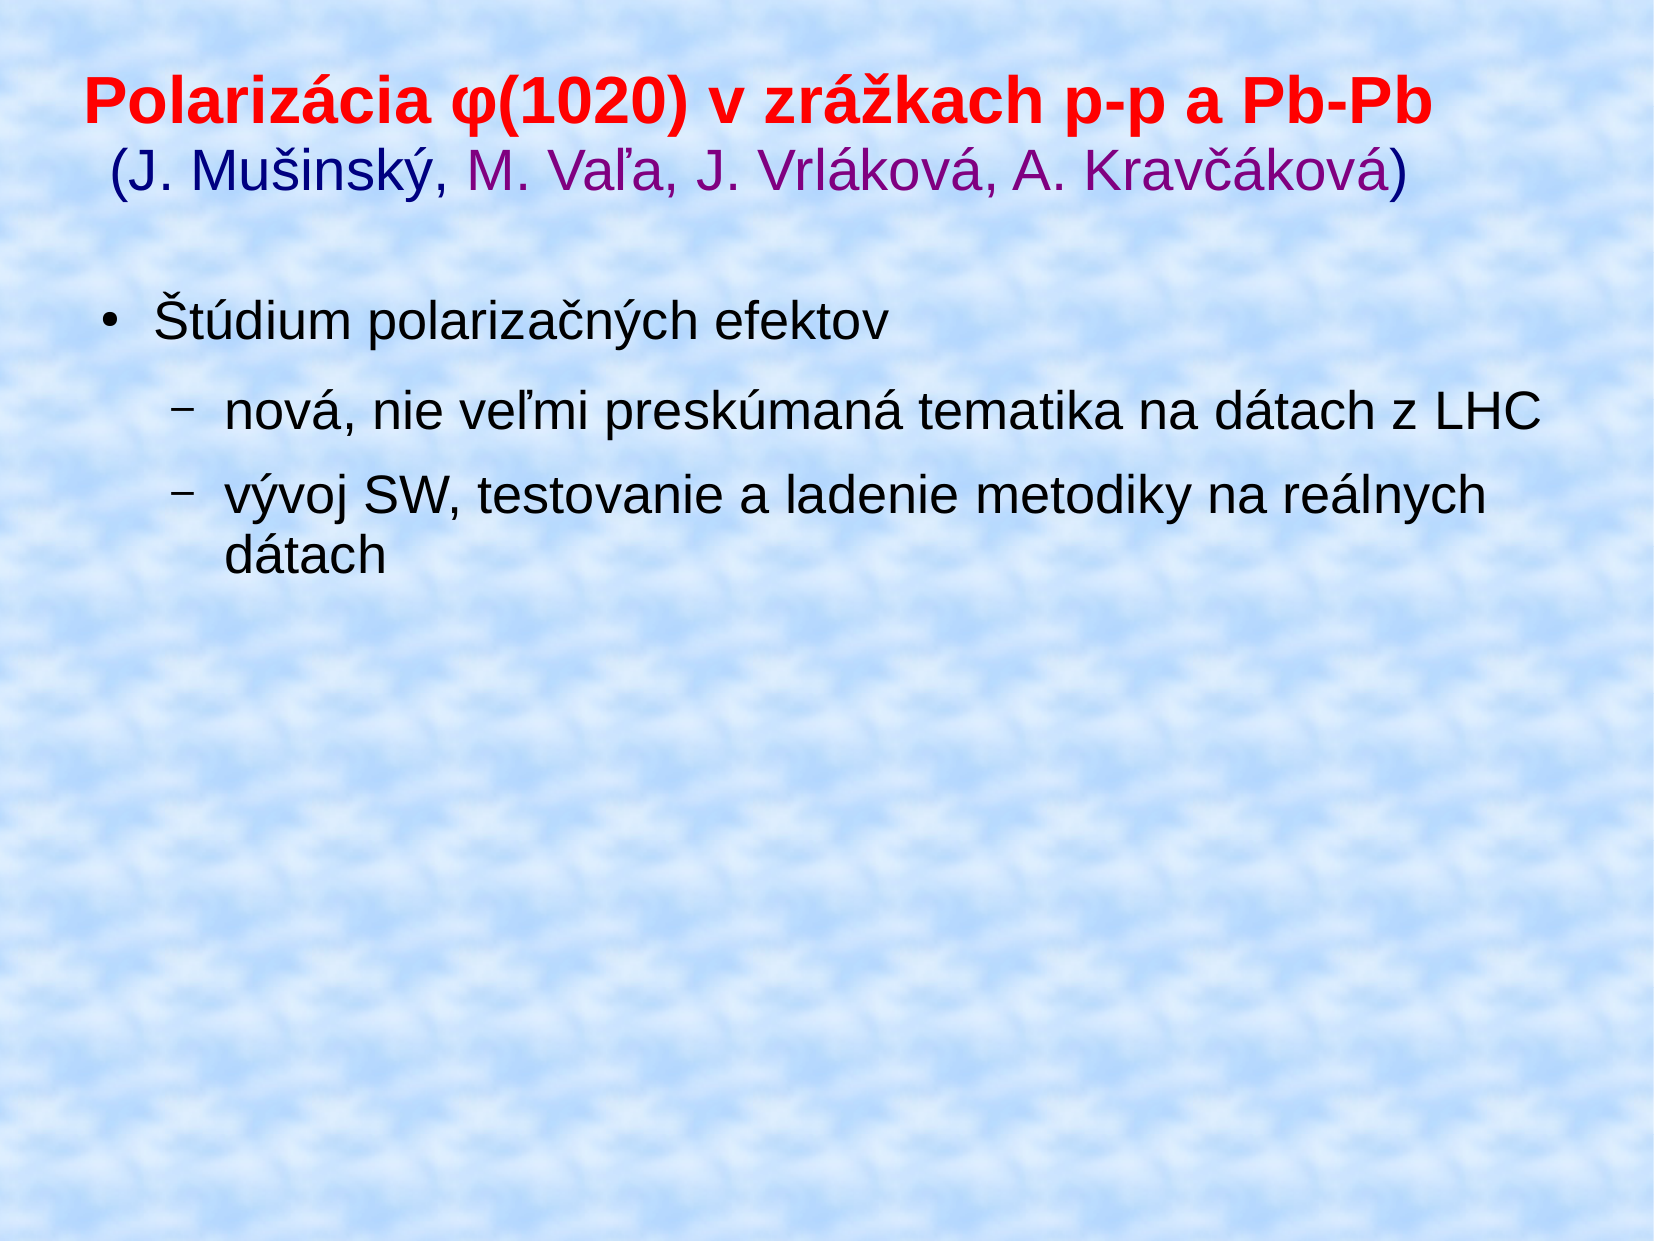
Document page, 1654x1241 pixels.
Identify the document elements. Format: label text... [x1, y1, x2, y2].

picture [0, 0, 1654, 1241]
list Štúdium polarizačných efektov nová, nie veľmi preskúmaná tematika na dátach z LHC vývoj SW, testovanie a ladenie metodiky na reálnych dátach [82, 290, 1571, 1010]
title Polarizácia φ(1020) v zrážkach p-p a Pb-Pb (J. Mušinský, M. Vaľa, J. Vrláková, A. Kravčáková) [15, 29, 1504, 237]
